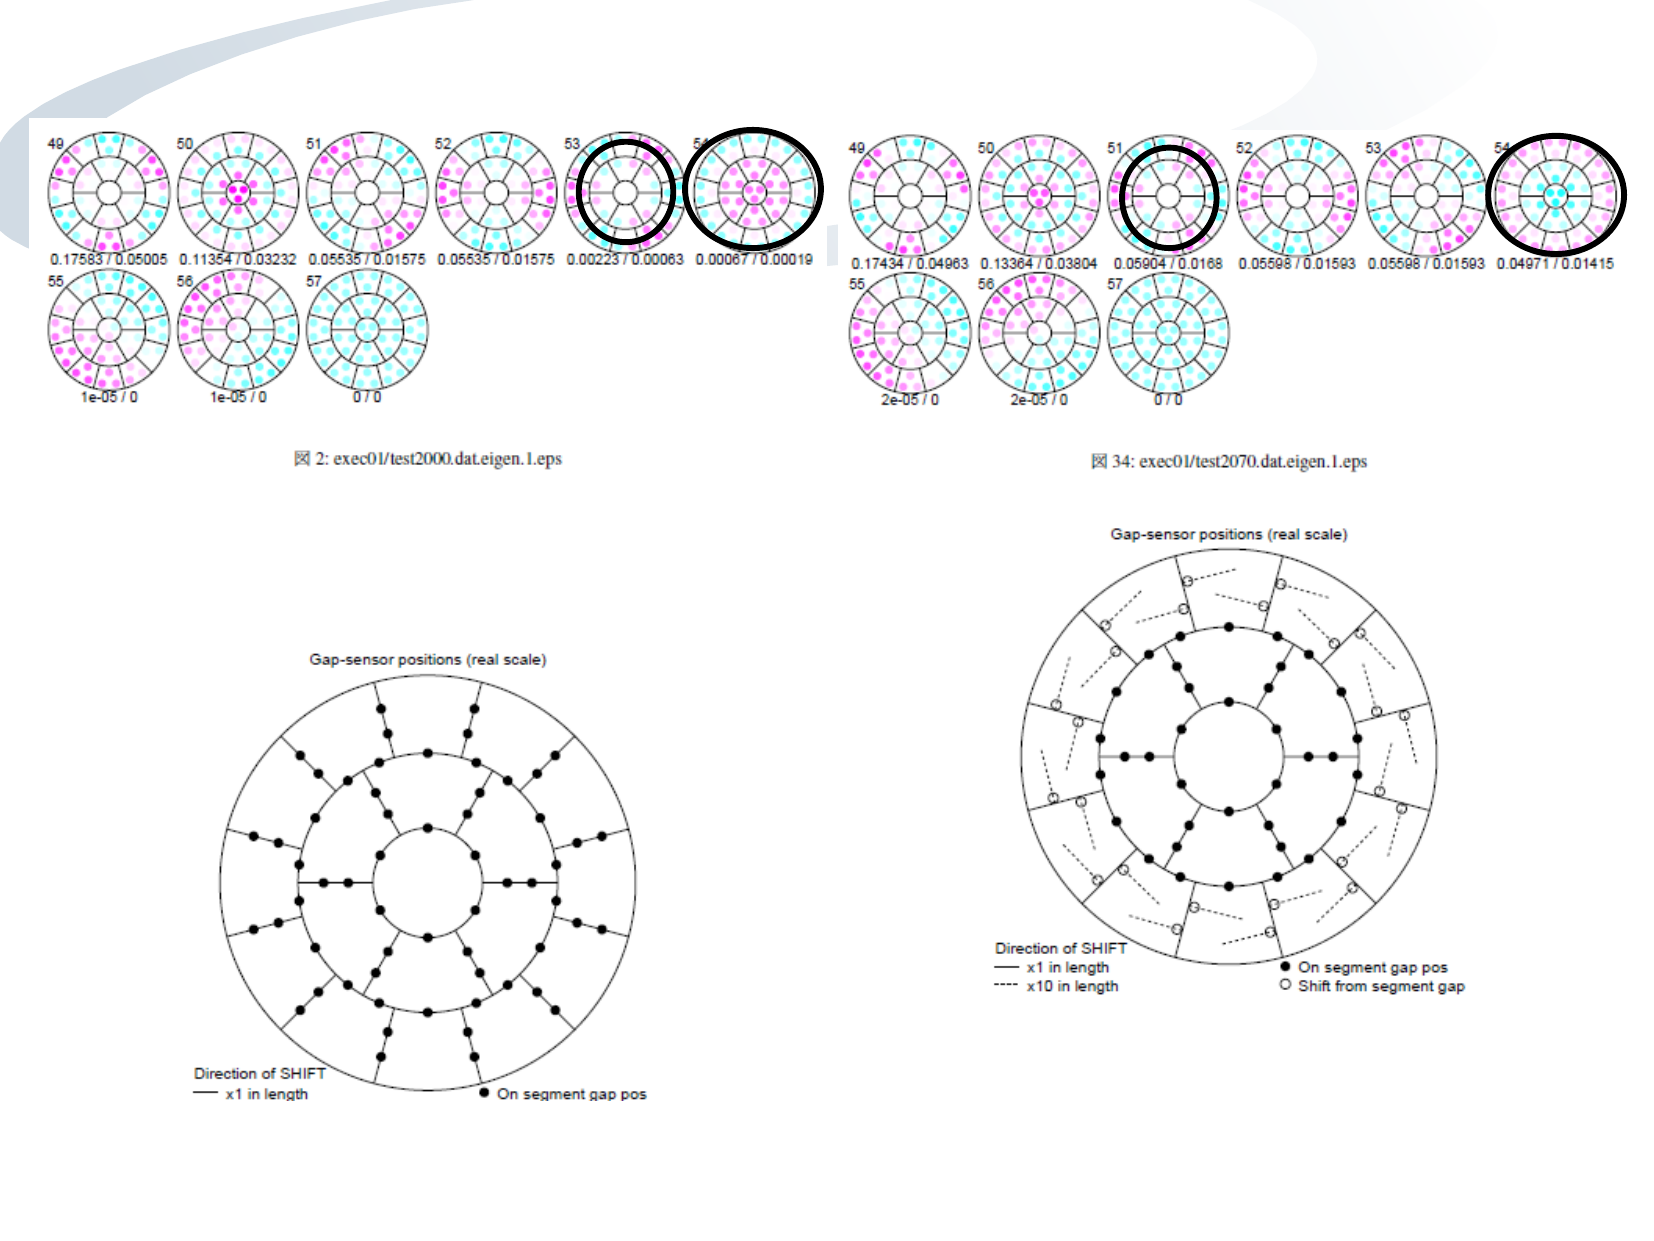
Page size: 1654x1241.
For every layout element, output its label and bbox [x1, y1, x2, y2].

picture [1492, 139, 1621, 251]
picture [838, 130, 1625, 1004]
picture [29, 118, 827, 1101]
